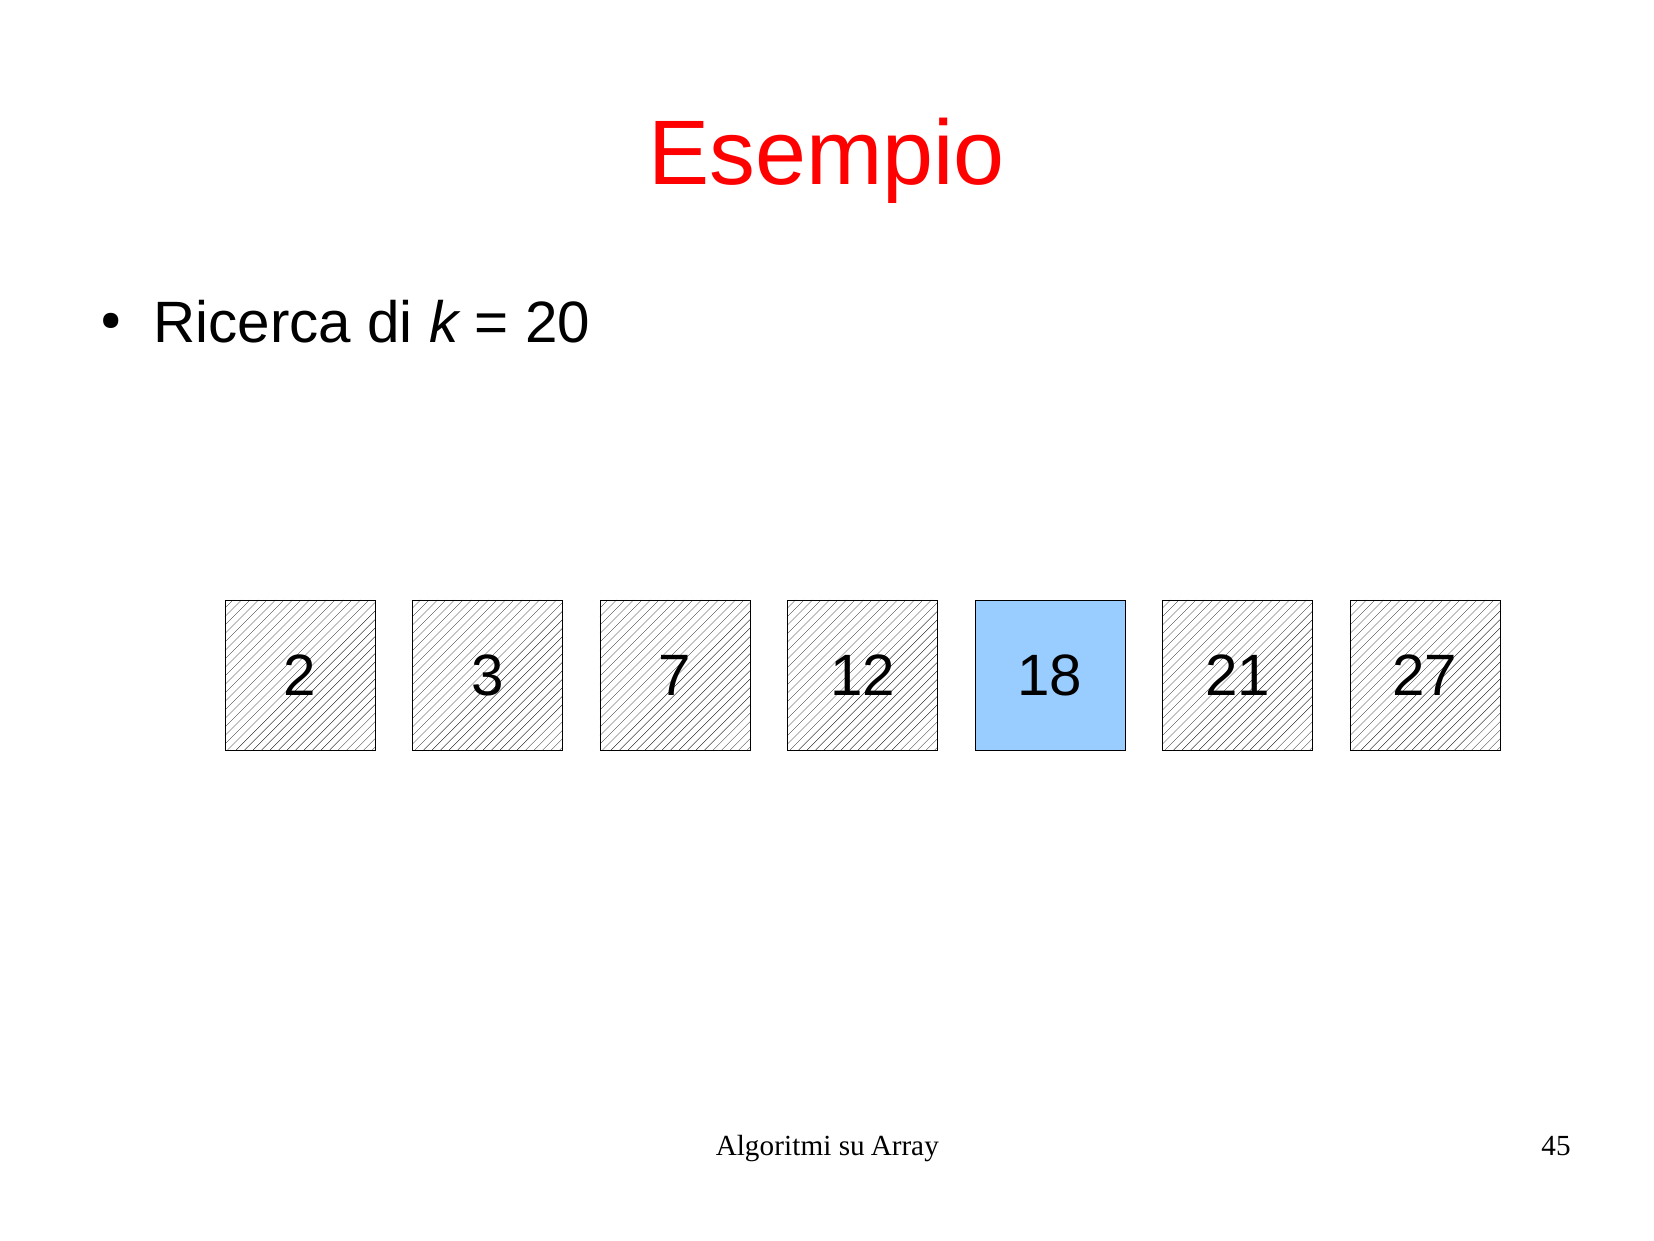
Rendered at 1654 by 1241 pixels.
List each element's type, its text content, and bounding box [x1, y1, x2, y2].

text_box 21 [1162, 600, 1313, 751]
text_box 3 [412, 600, 563, 751]
text_box 12 [787, 600, 938, 751]
title Esempio [82, 49, 1571, 257]
text_box 18 [975, 600, 1126, 751]
text_box 2 [225, 600, 376, 751]
list Ricerca di k = 20 [82, 290, 1571, 1088]
text_box 7 [600, 600, 751, 751]
text_box 27 [1350, 600, 1501, 751]
